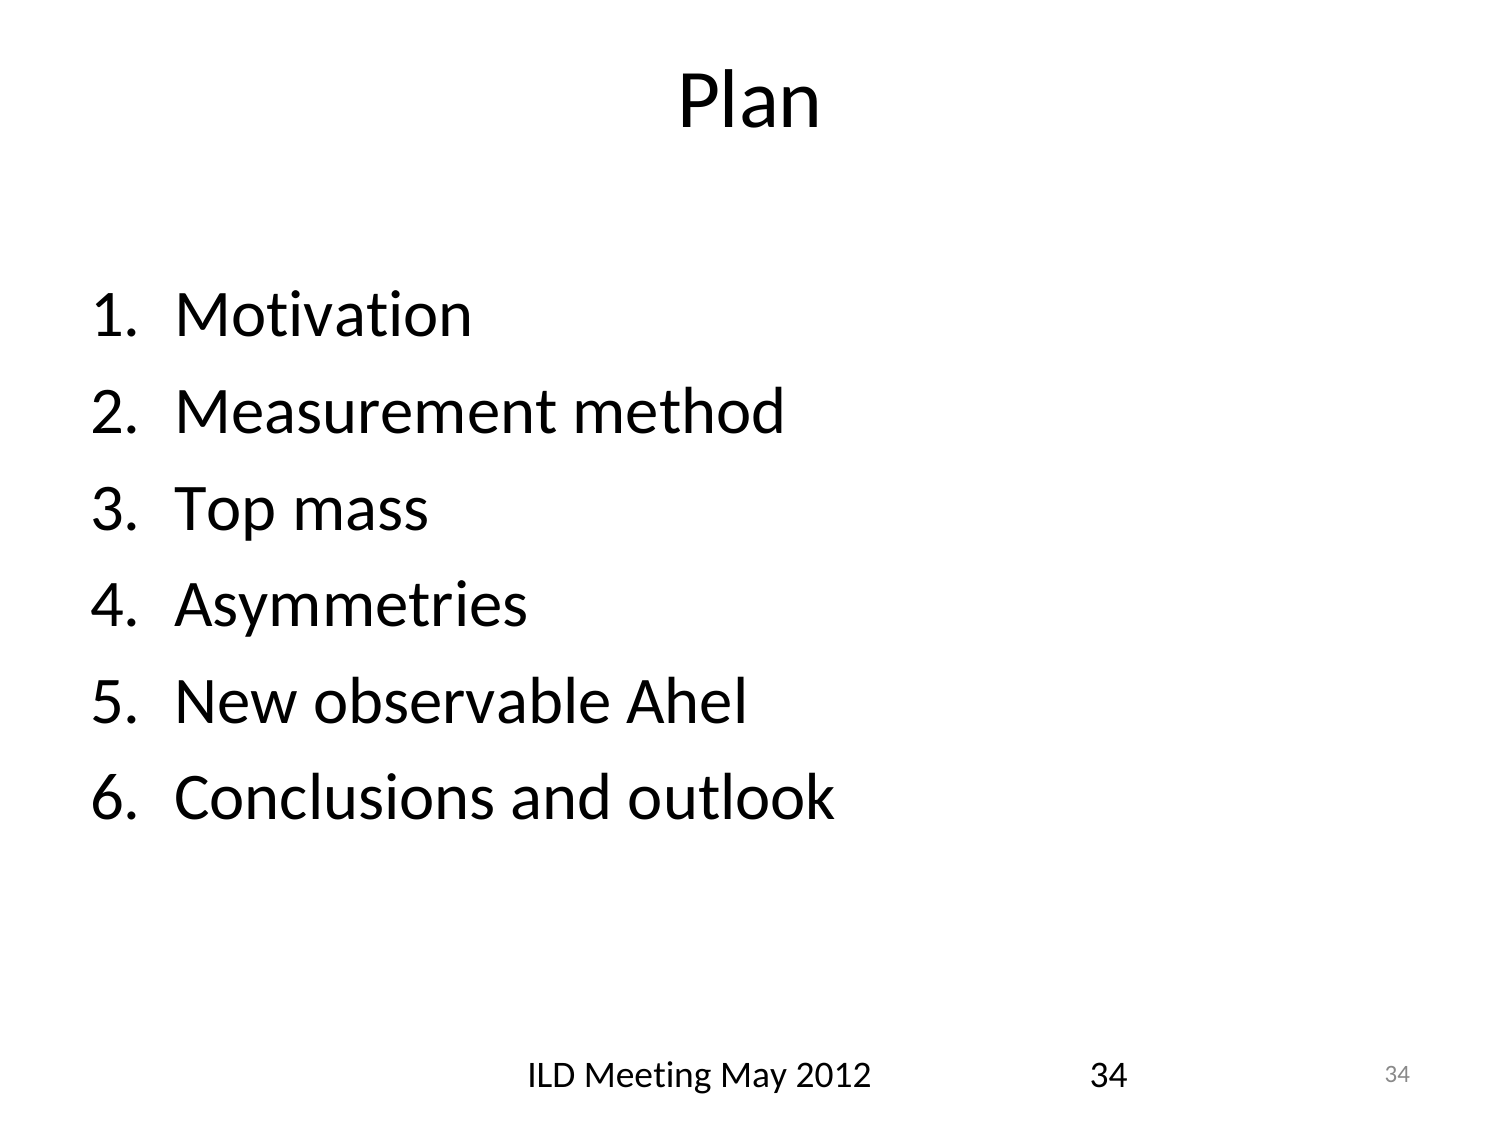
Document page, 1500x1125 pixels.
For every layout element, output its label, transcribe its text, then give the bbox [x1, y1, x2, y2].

title Plan [75, 0, 1426, 188]
text_box <number> [1074, 1042, 1426, 1103]
list Motivation Measurement method Top mass Asymmetries New observable Ahel Conclusions and outlook [75, 262, 1426, 1006]
